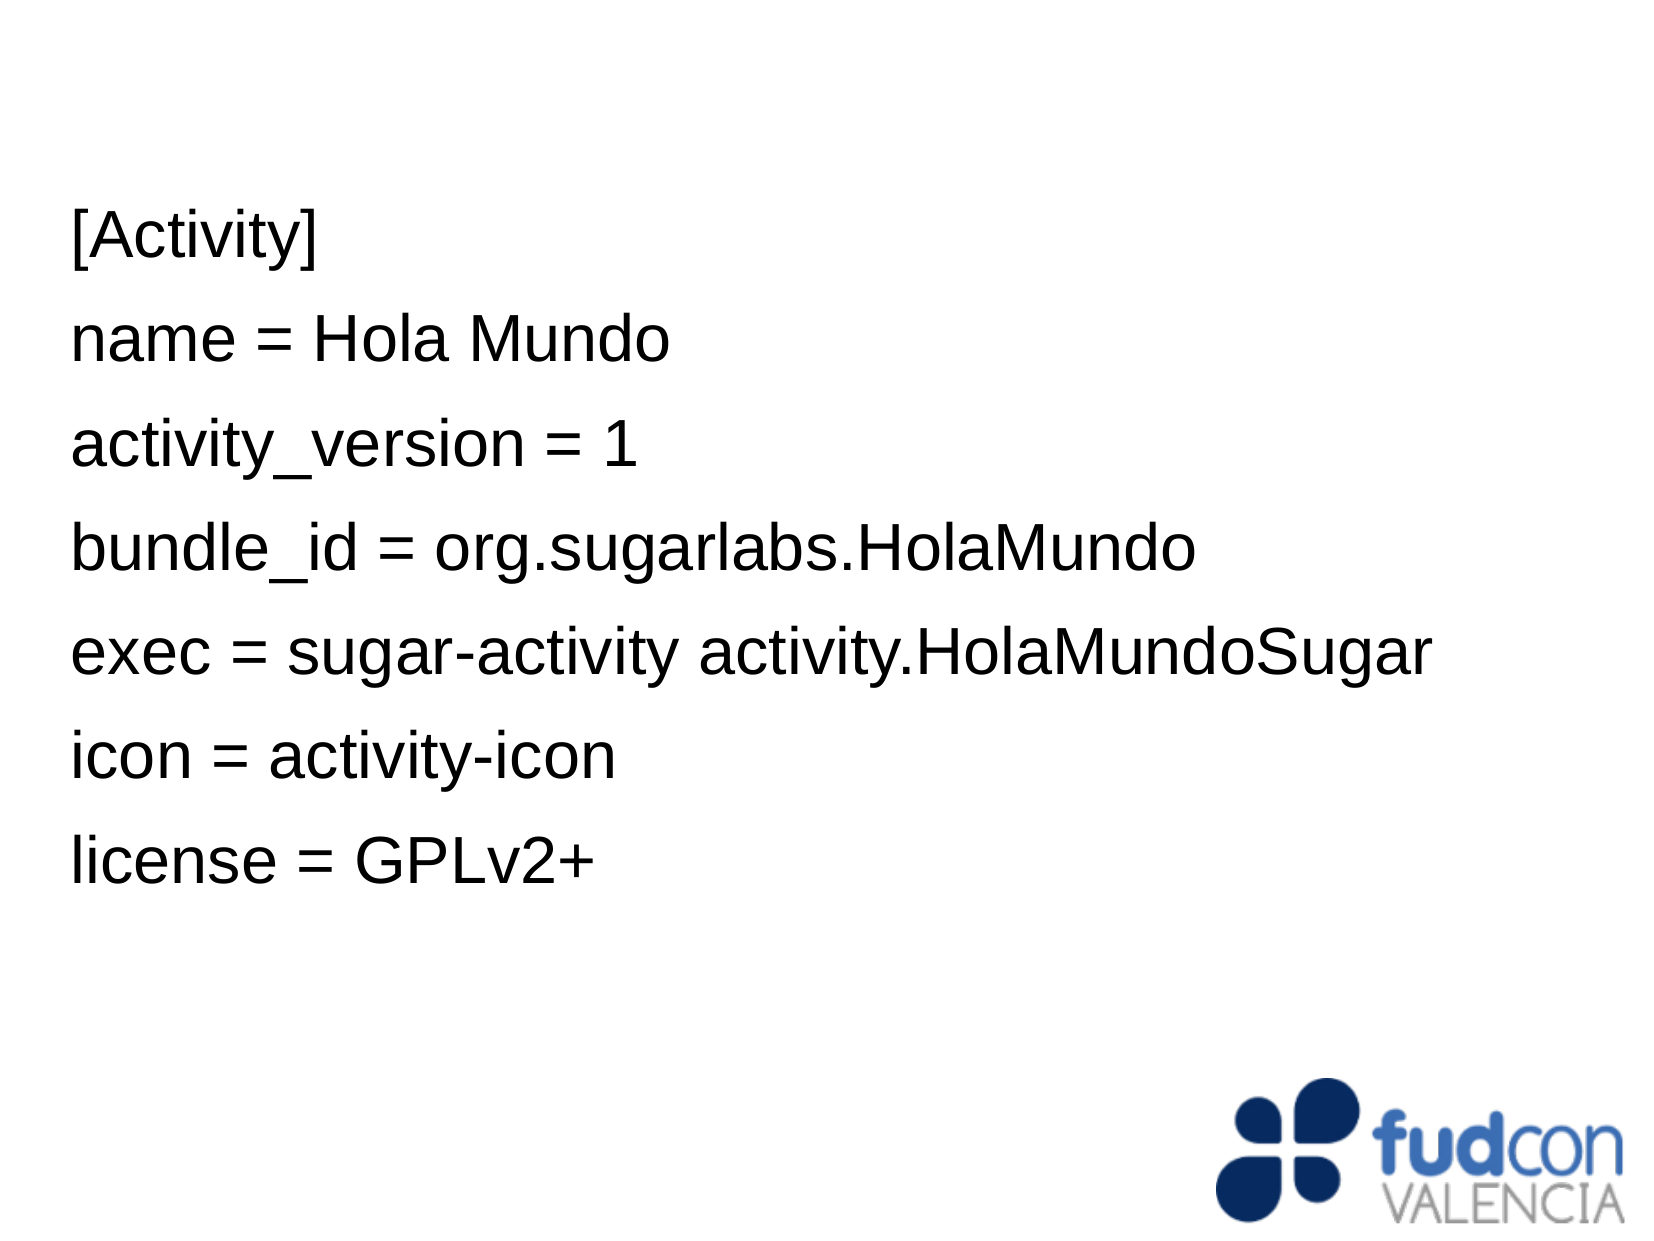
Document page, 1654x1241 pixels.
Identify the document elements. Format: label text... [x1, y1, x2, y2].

picture [1216, 1078, 1643, 1230]
list [Activity] name = Hola Mundo activity_version = 1 bundle_id = org.sugarlabs.HolaMundo exec = sugar-activity activity.HolaMundoSugar icon = activity-icon license = GPLv2+ [70, 197, 1559, 1016]
